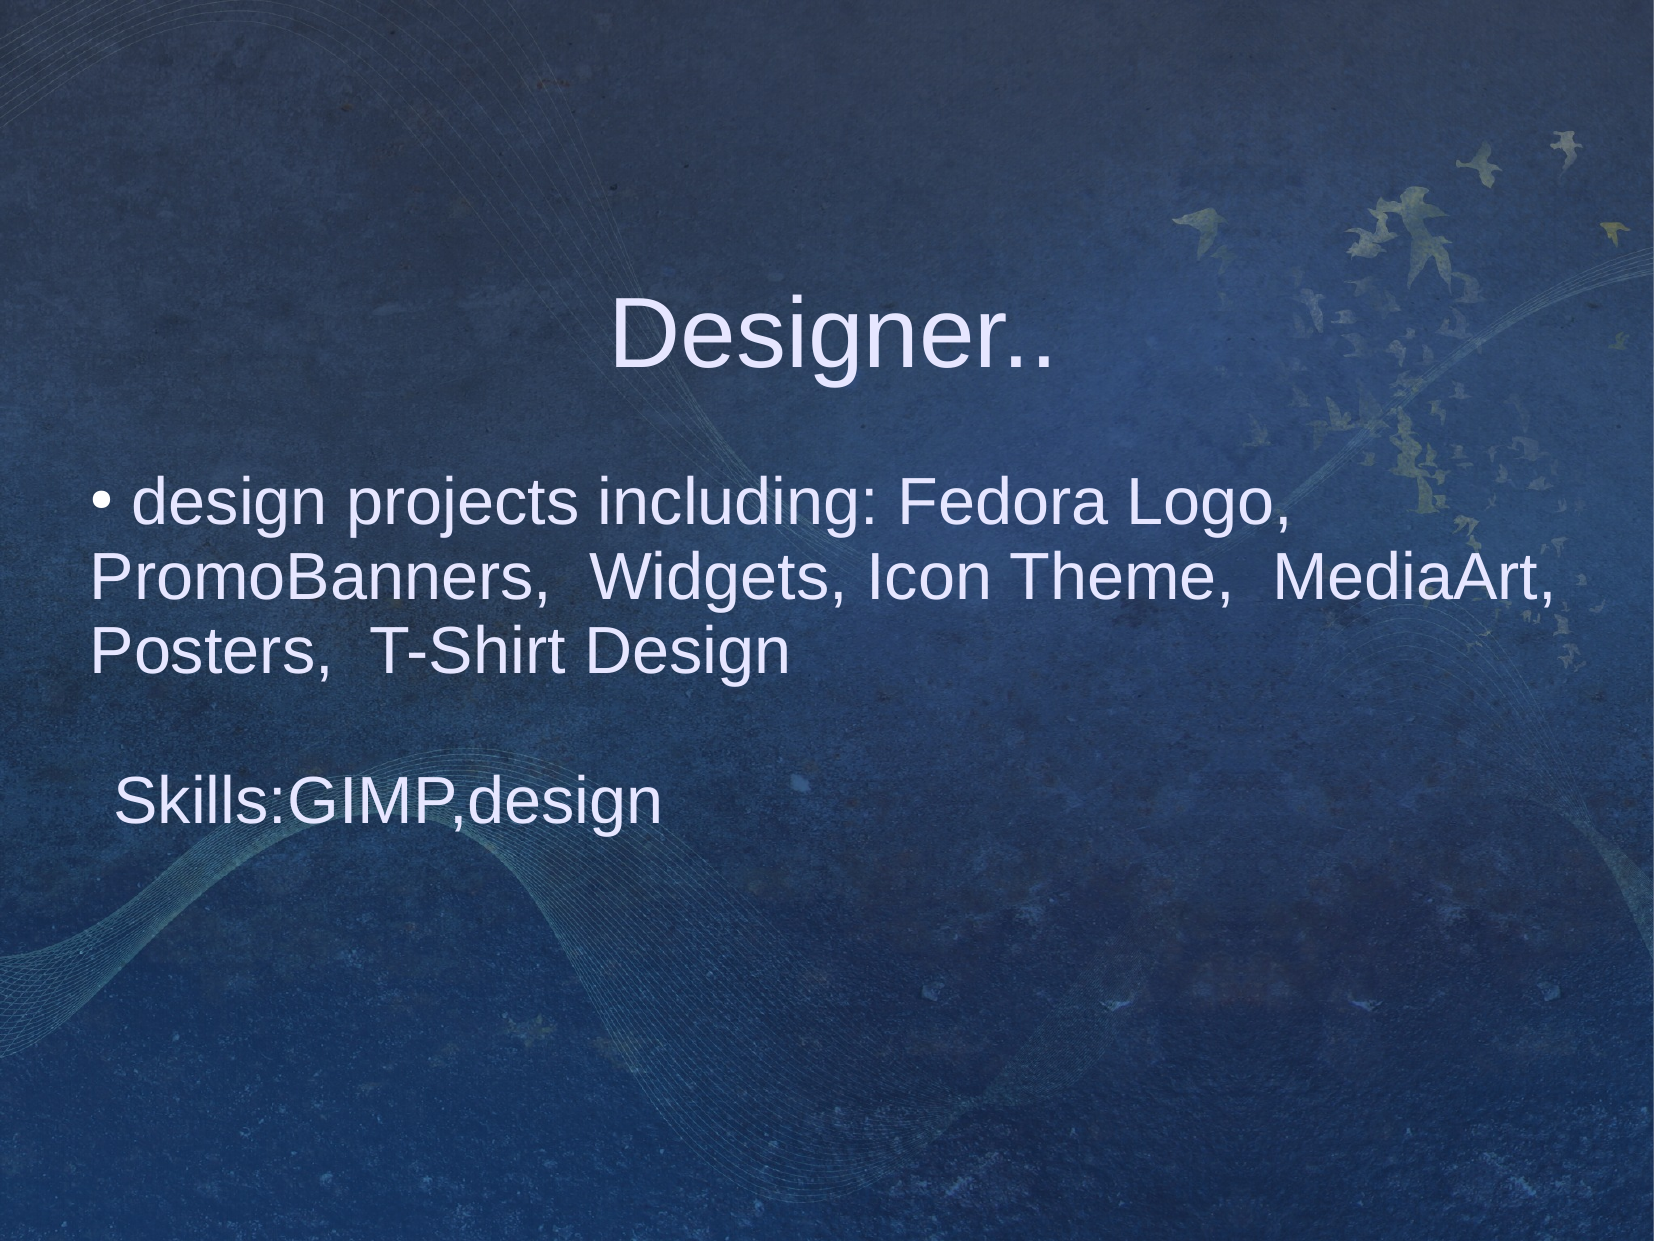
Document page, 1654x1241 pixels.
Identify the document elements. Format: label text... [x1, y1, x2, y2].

subtitle Designer.. design projects including: Fedora Logo, PromoBanners, Widgets, Icon Theme, MediaArt, Posters, T-Shirt Design Skills:GIMP,design [89, 100, 1578, 1015]
picture [0, 0, 1654, 1241]
